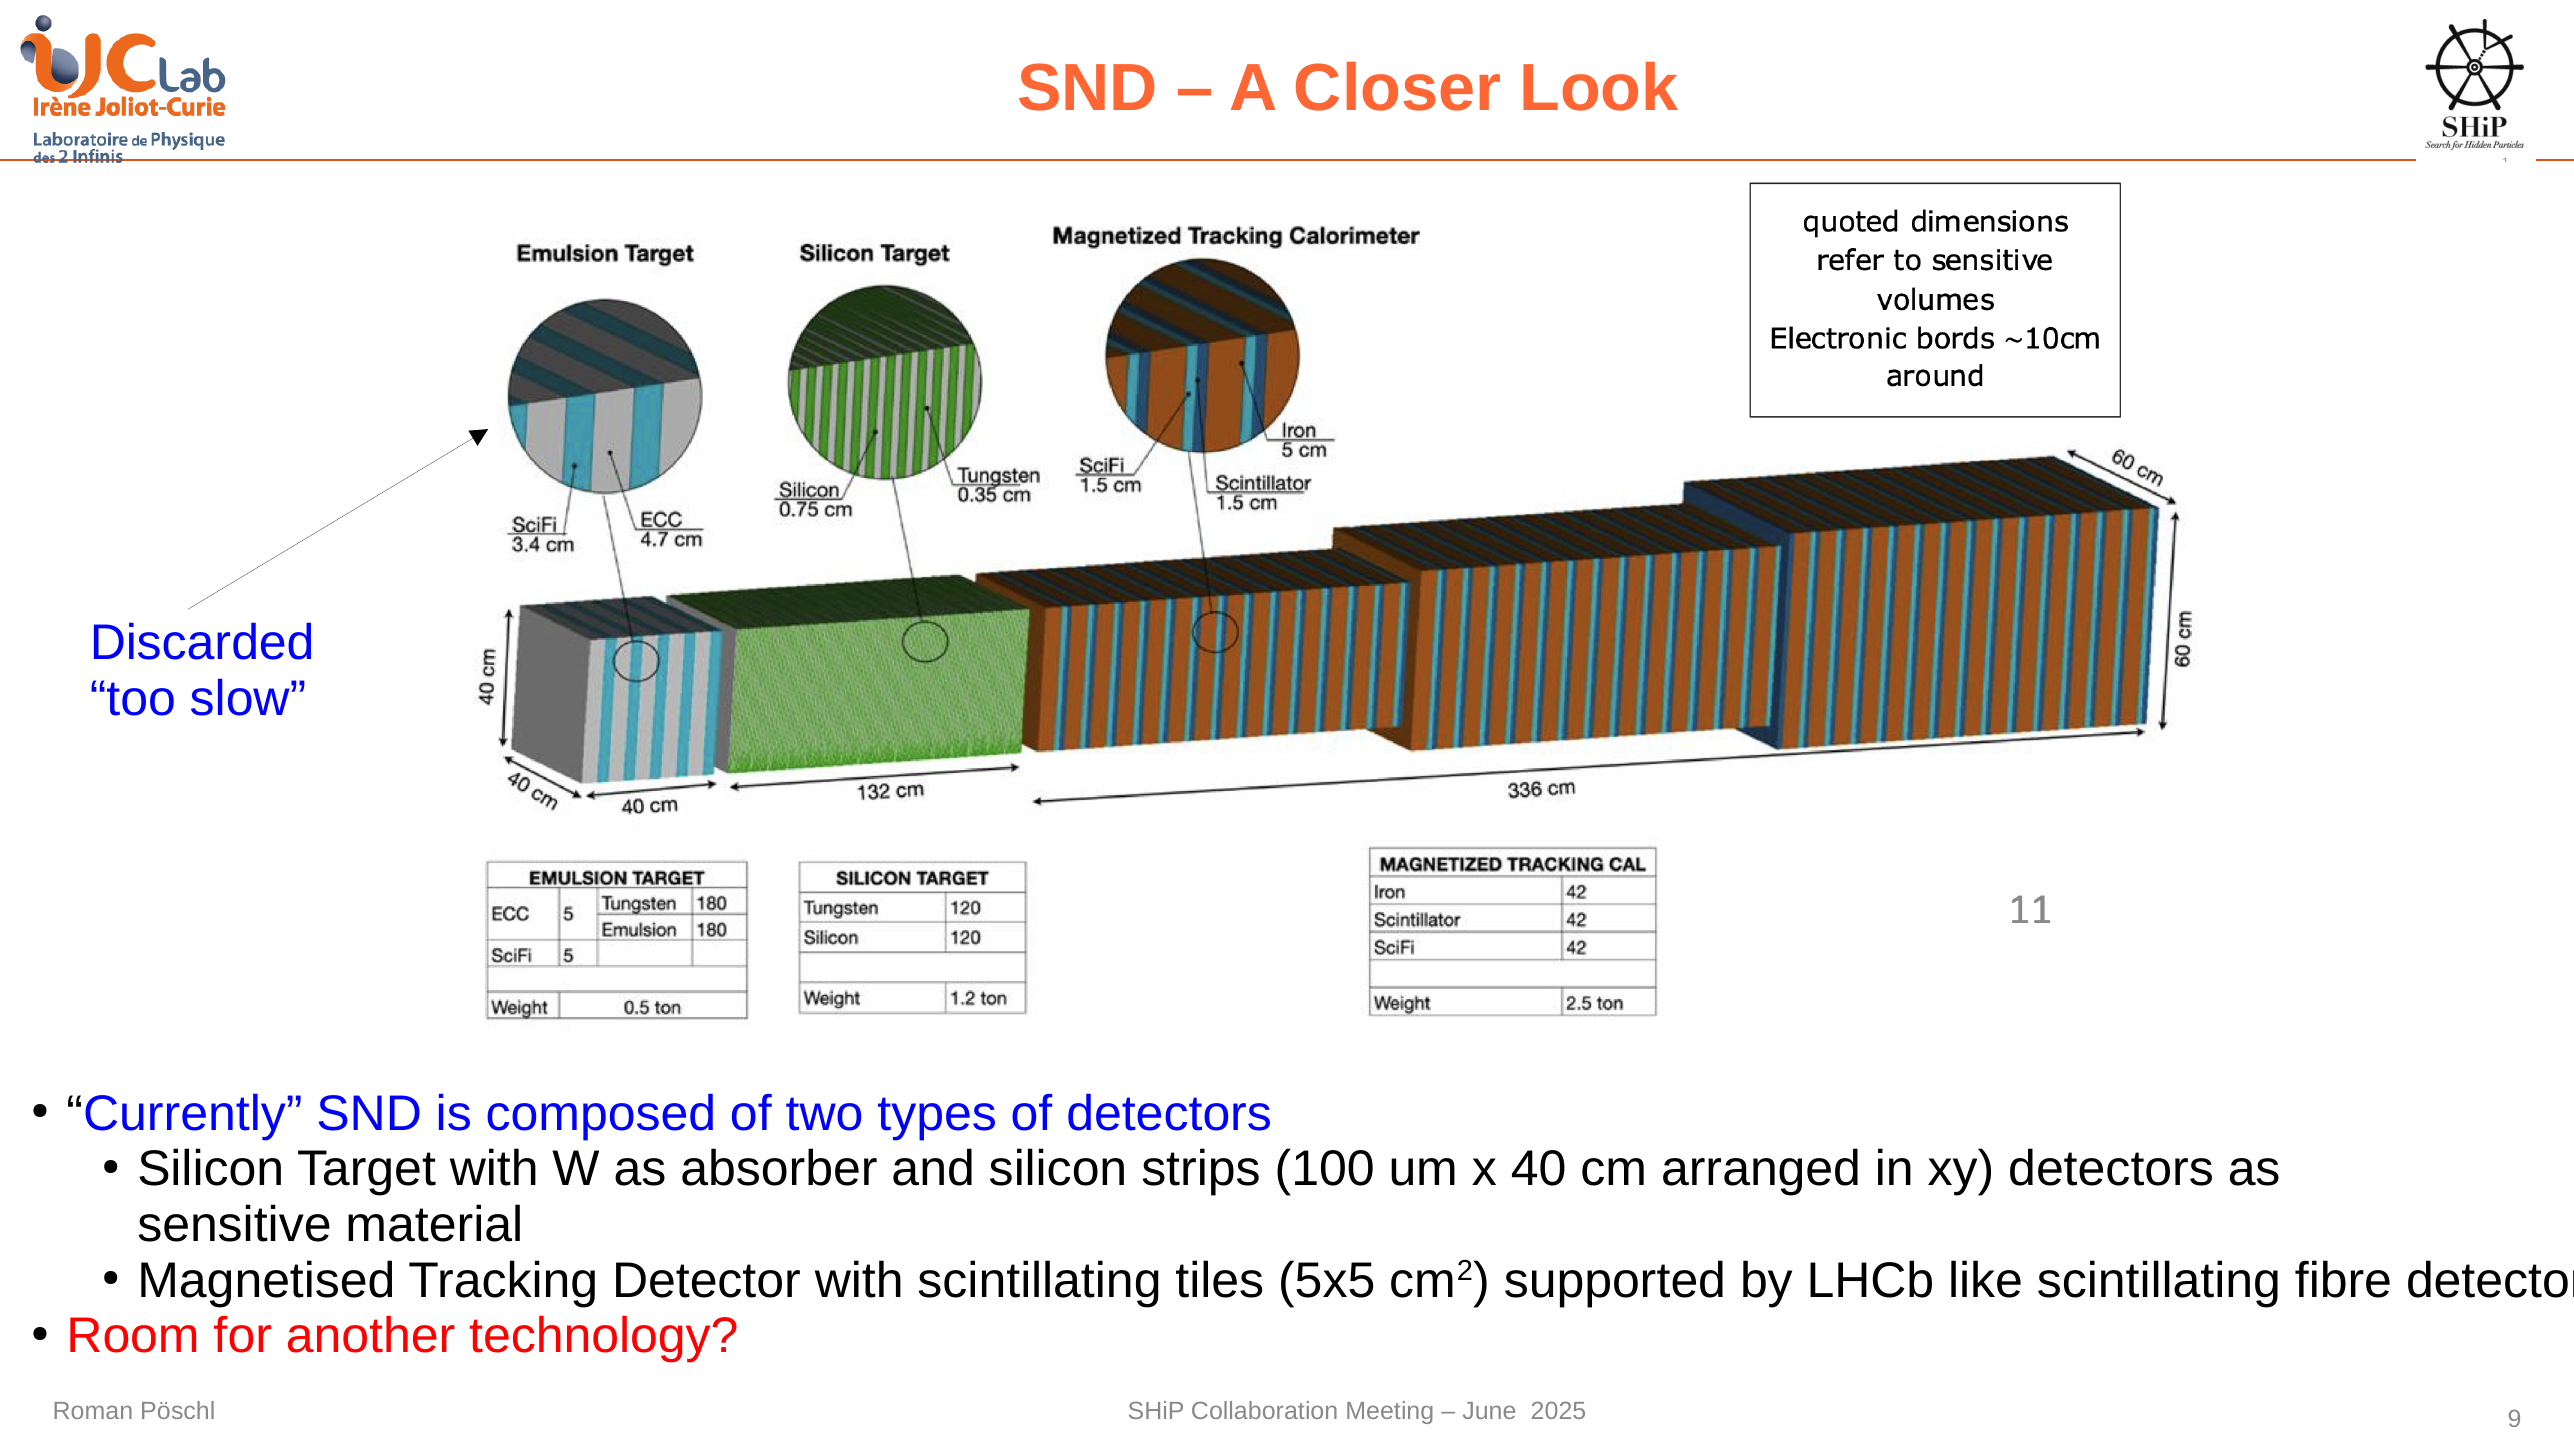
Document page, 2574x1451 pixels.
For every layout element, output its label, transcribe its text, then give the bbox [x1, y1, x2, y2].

text_box Discarded “too slow” [75, 606, 330, 734]
picture [2431, 11, 2536, 162]
picture [458, 178, 2210, 1037]
text_box “Currently” SND is composed of two types of detectors Silicon Target with W as absorber and silicon strips (100 um x 40 cm arranged in xy) detectors as sensitive material Magnetised Tracking Detector with scintillating tiles (5x5 cm2) supported by LHCb like scintillating fibre detector Room for another technology? [16, 1077, 2574, 1371]
picture [4, 0, 241, 178]
title SND – A Closer Look [285, 7, 2431, 168]
